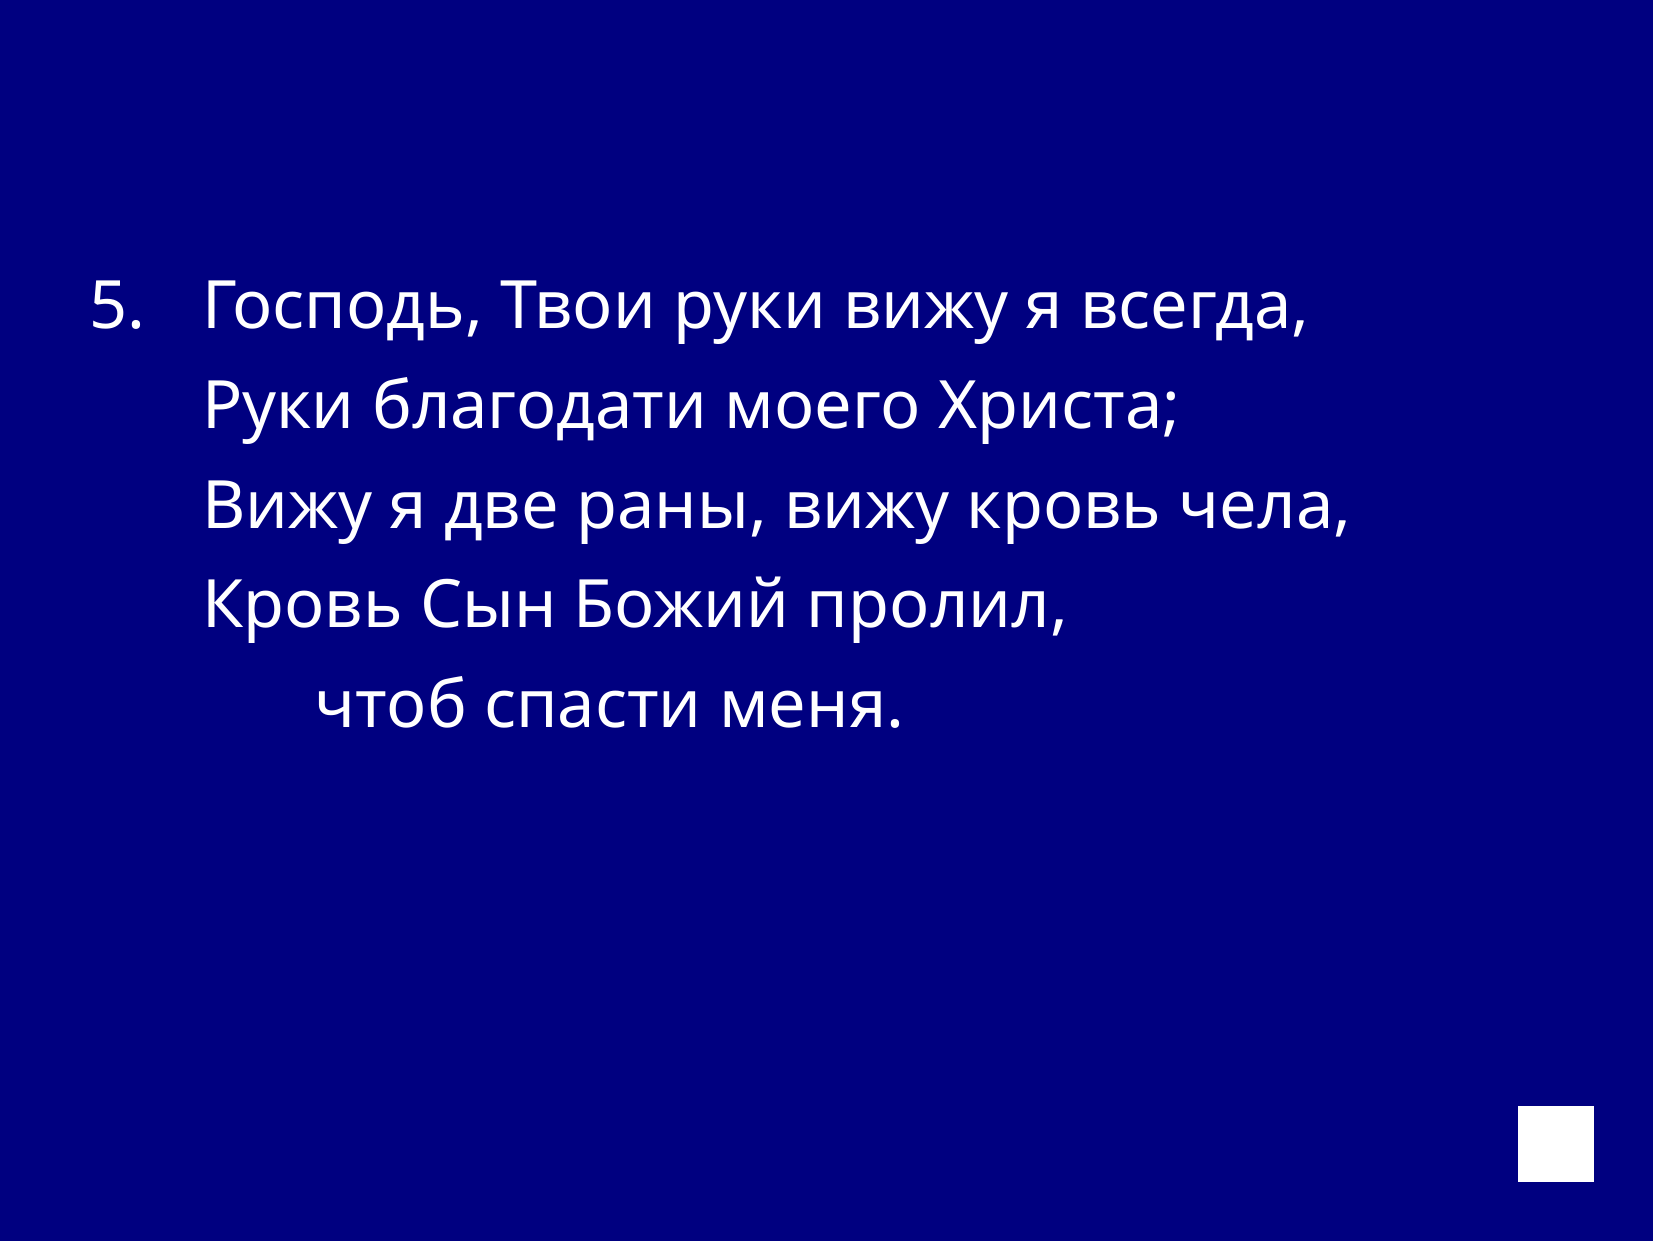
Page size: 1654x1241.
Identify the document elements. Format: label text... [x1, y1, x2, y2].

text_box [1518, 1163, 1594, 1182]
text_box 5. Господь, Твои руки вижу я всегда, Руки благодати моего Христа; Вижу я две раны, вижу кровь чела, Кровь Сын Божий пролил, чтоб спасти меня. [75, 150, 1653, 1163]
